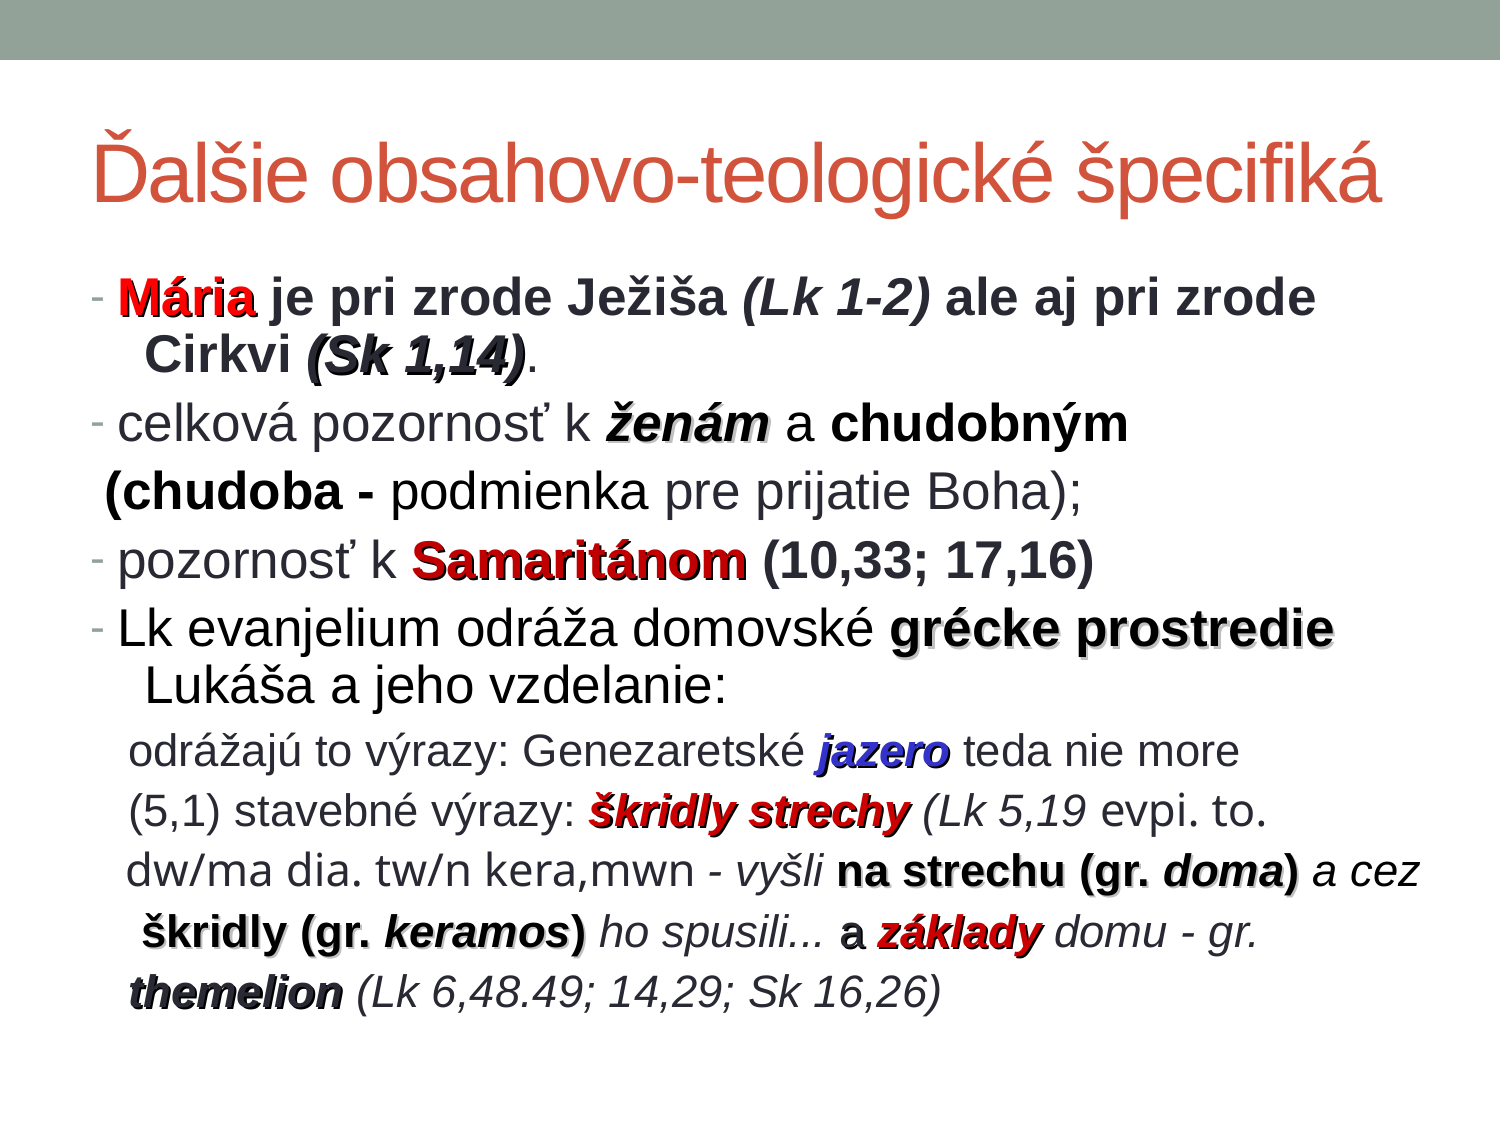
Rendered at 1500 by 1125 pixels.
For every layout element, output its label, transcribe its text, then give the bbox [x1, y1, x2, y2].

list Mária je pri zrode Ježiša (Lk 1-2) ale aj pri zrode Cirkvi (Sk 1,14). celková pozornosť k ženám a chudobným (chudoba - podmienka pre prijatie Boha); pozornosť k Samaritánom (10,33; 17,16) Lk evanjelium odráža domovské grécke prostredie Lukáša a jeho vzdelanie: odrážajú to výrazy: Genezaretské jazero teda nie more (5,1) stavebné výrazy: škridly strechy (Lk 5,19 evpi. to. dw/ma dia. tw/n kera,mwn - vyšli na strechu (gr. doma) a cez škridly (gr. keramos) ho spusili... a základy domu - gr. themelion (Lk 6,48.49; 14,29; Sk 16,26) [75, 262, 1459, 1063]
title Ďalšie obsahovo-teologické špecifiká [75, 87, 1426, 251]
